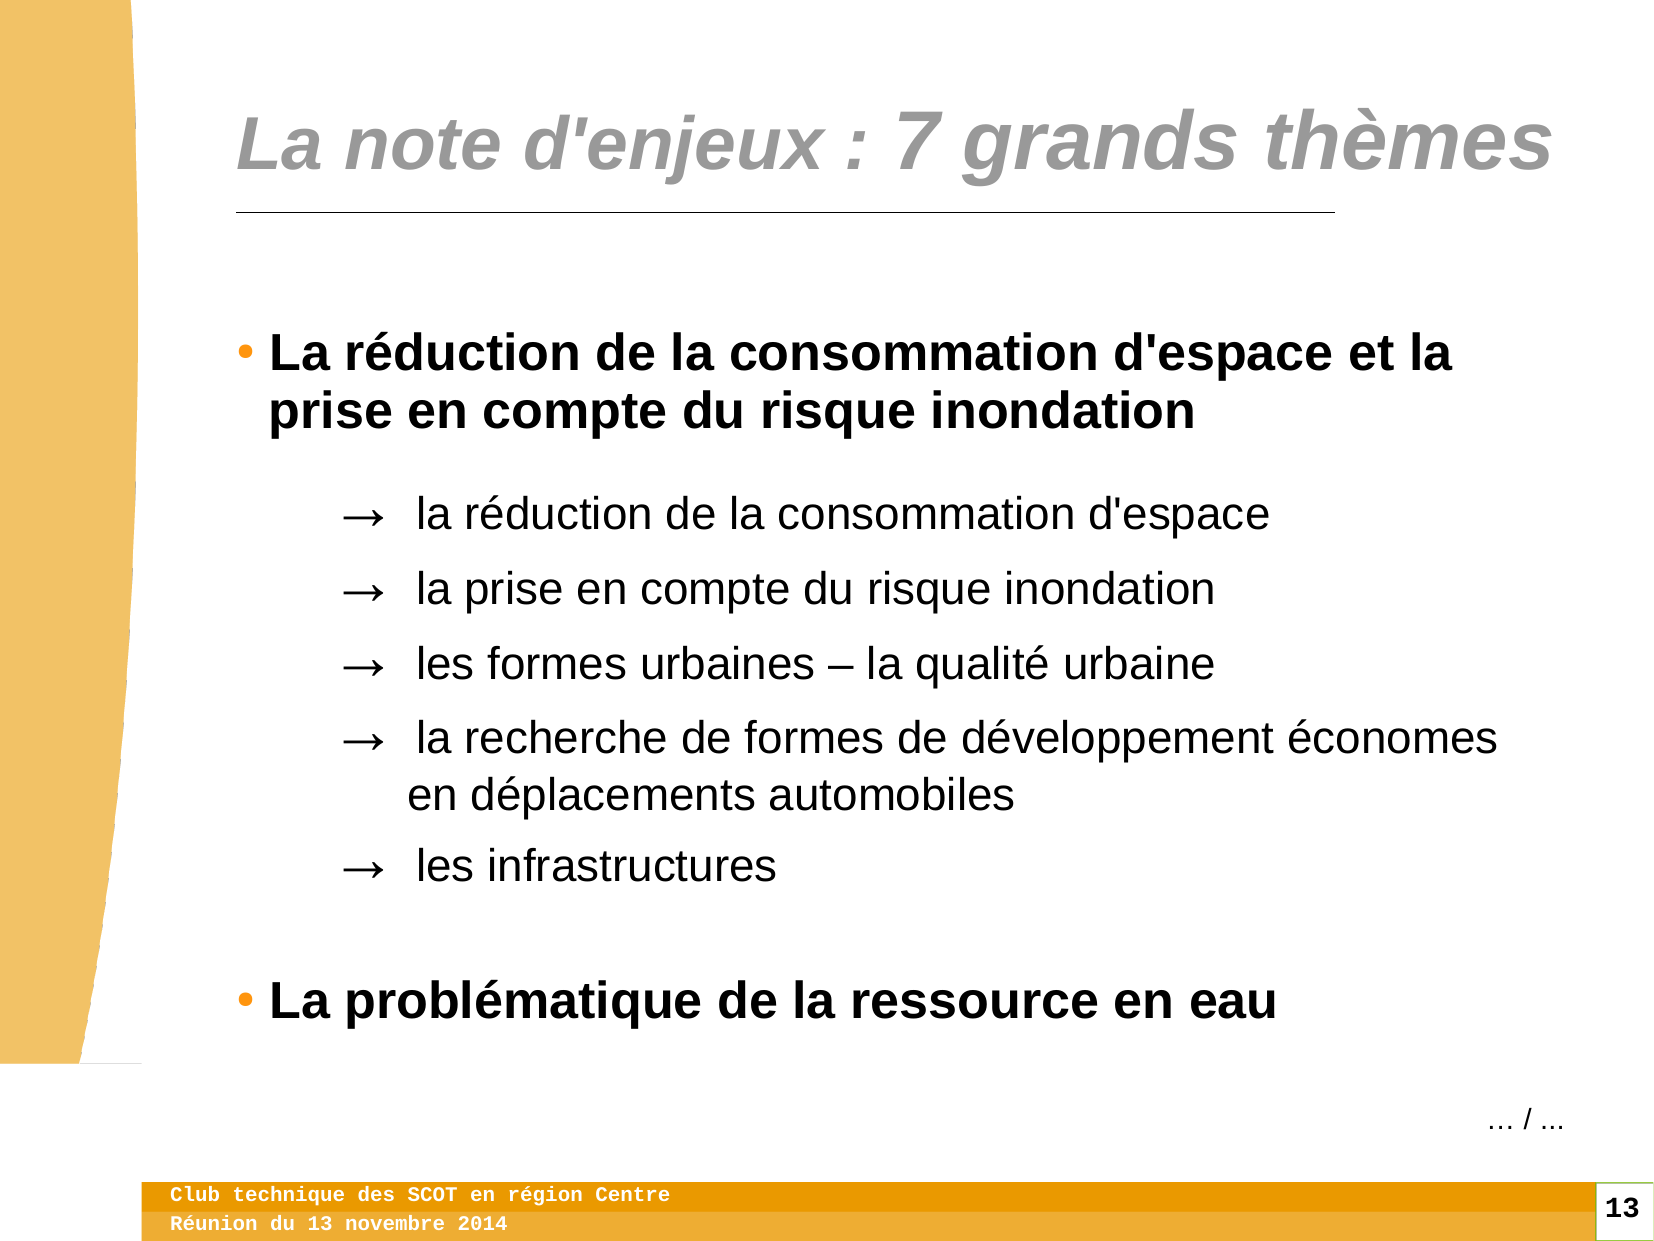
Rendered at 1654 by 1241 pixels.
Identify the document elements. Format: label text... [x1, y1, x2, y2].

title La note d'enjeux : 7 grands thèmes [236, 69, 1625, 218]
picture [0, 0, 1654, 1241]
list La réduction de la consommation d'espace et la prise en compte du risque inondation → la réduction de la consommation d'espace → la prise en compte du risque inondation → les formes urbaines – la qualité urbaine → la recherche de formes de développement économes en déplacements automobiles → les infrastructures La problématique de la ressource en eau … / ... [236, 265, 1565, 1136]
